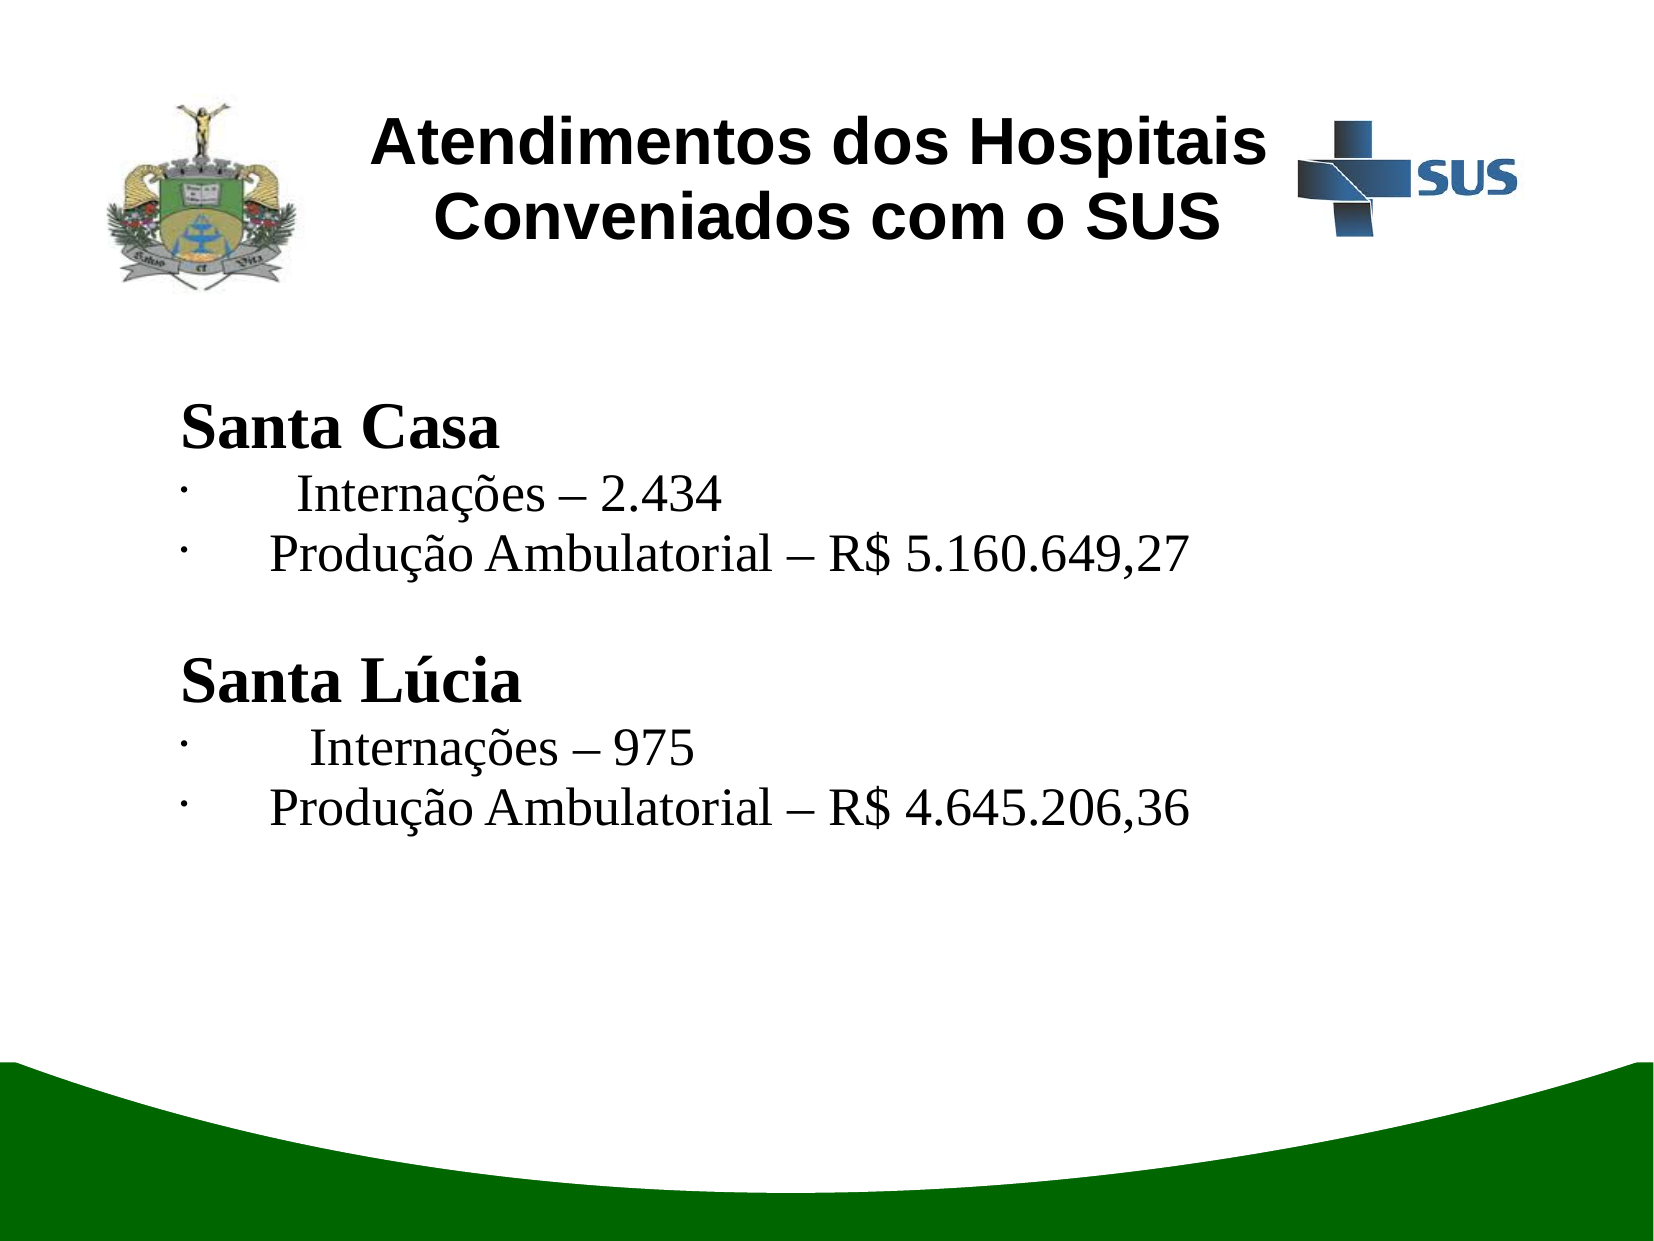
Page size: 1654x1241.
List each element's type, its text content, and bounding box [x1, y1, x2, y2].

text_box Santa Casa Internações – 2.434 Produção Ambulatorial – R$ 5.160.649,27 Santa Lúcia Internações – 975 Produção Ambulatorial – R$ 4.645.206,36 [165, 381, 1489, 1085]
text_box [0, 1056, 1654, 1241]
picture [94, 94, 308, 308]
picture [1297, 120, 1524, 237]
text_box Atendimentos dos Hospitais Conveniados com o SUS [354, 96, 1453, 284]
